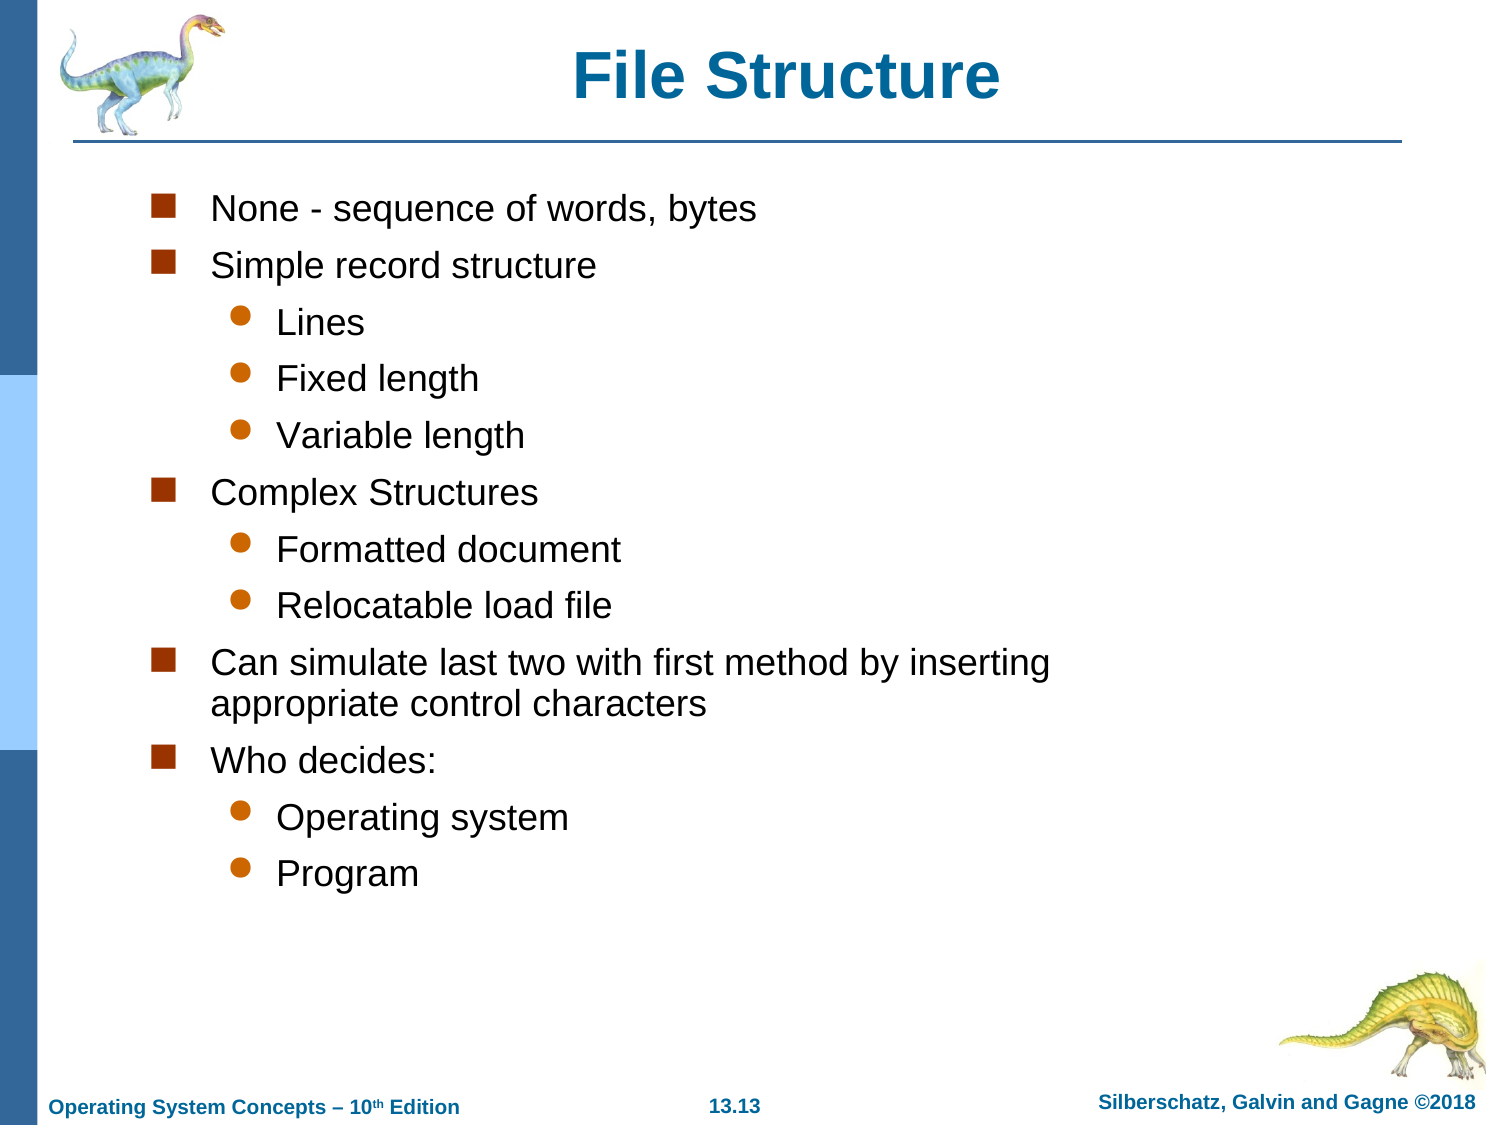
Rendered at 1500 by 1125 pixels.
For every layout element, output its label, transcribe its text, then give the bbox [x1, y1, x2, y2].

title File Structure [149, 24, 1425, 120]
picture [46, 0, 243, 149]
picture [1415, 1094, 1423, 1099]
picture [1275, 959, 1486, 1090]
list None - sequence of words, bytes Simple record structure Lines Fixed length Variable length Complex Structures Formatted document Relocatable load file Can simulate last two with first method by inserting appropriate control characters Who decides: Operating system Program [139, 181, 1240, 925]
